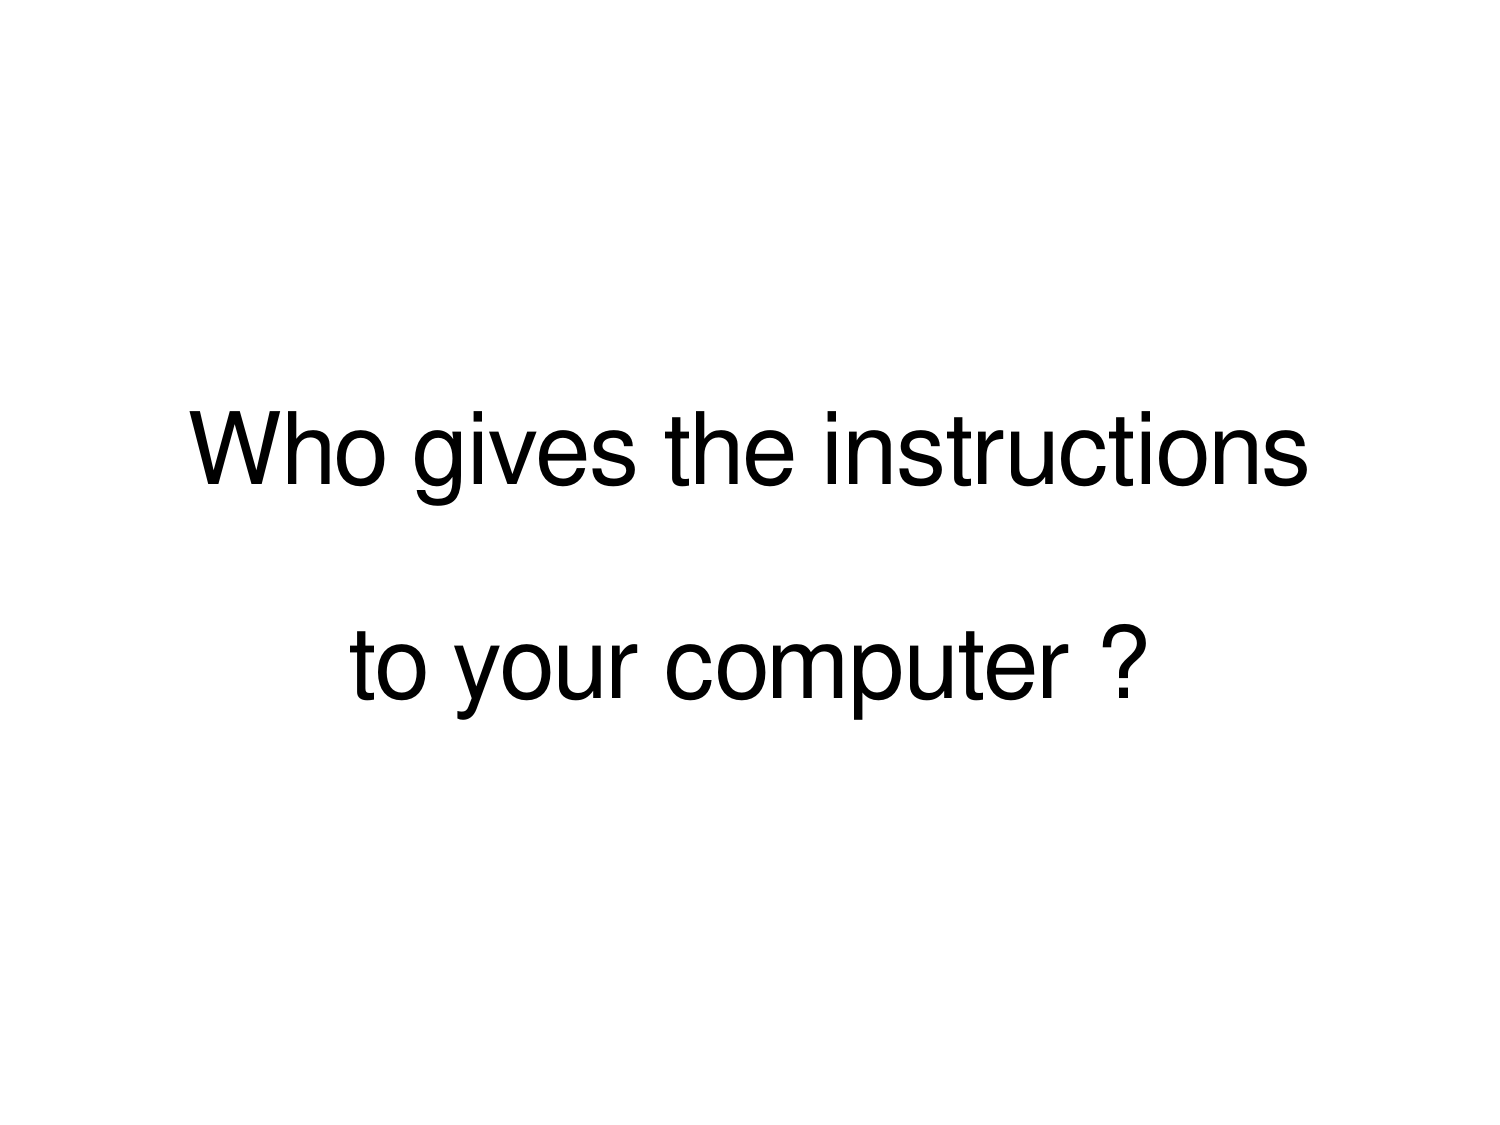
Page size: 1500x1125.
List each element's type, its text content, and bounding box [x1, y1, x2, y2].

text_box Who gives the instructions to your computer ? [52, 172, 1448, 953]
